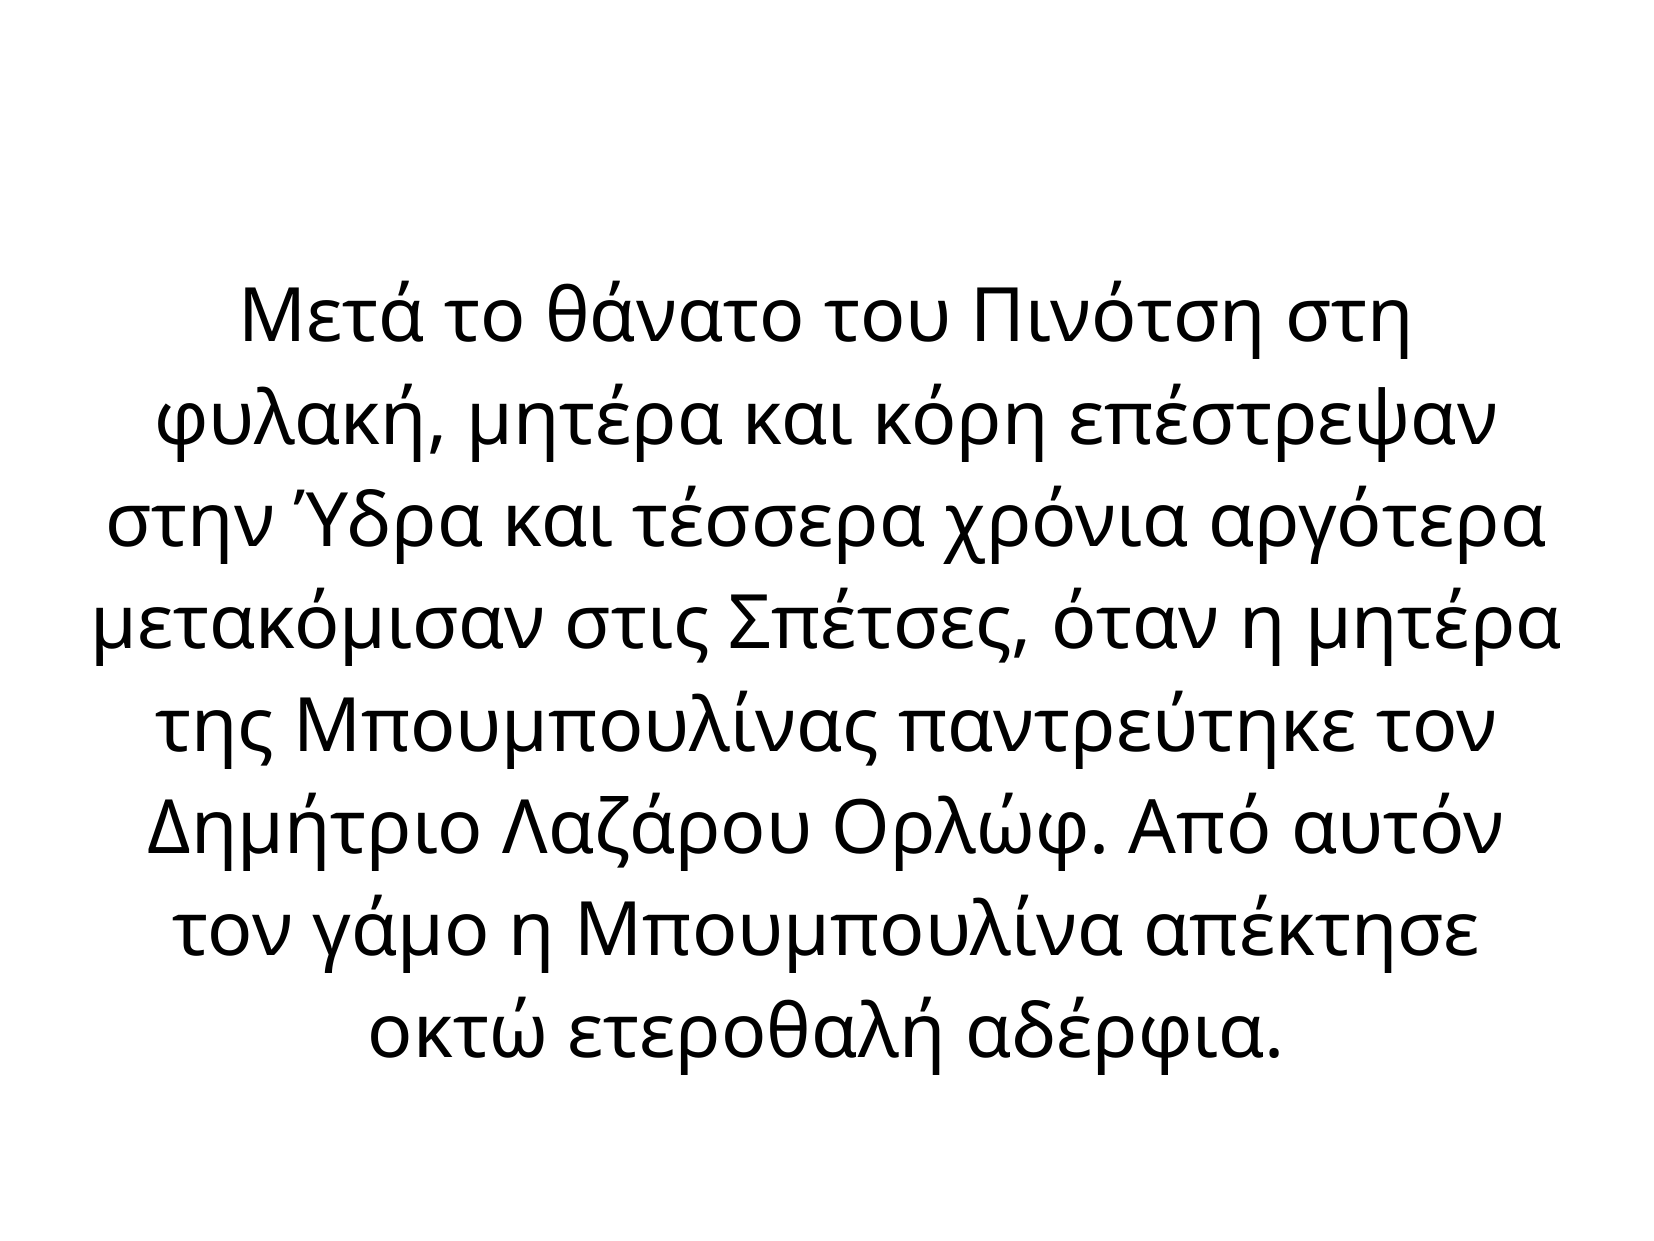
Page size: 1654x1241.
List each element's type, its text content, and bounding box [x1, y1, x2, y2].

list Μετά το θάνατο του Πινότση στη φυλακή, μητέρα και κόρη επέστρεψαν στην Ύδρα και τέσσερα χρόνια αργότερα μετακόμισαν στις Σπέτσες, όταν η μητέρα της Μπουμπουλίνας παντρεύτηκε τον Δημήτριο Λαζάρου Ορλώφ. Από αυτόν τον γάμο η Μπουμπουλίνα απέκτησε οκτώ ετεροθαλή αδέρφια. [82, 261, 1571, 994]
